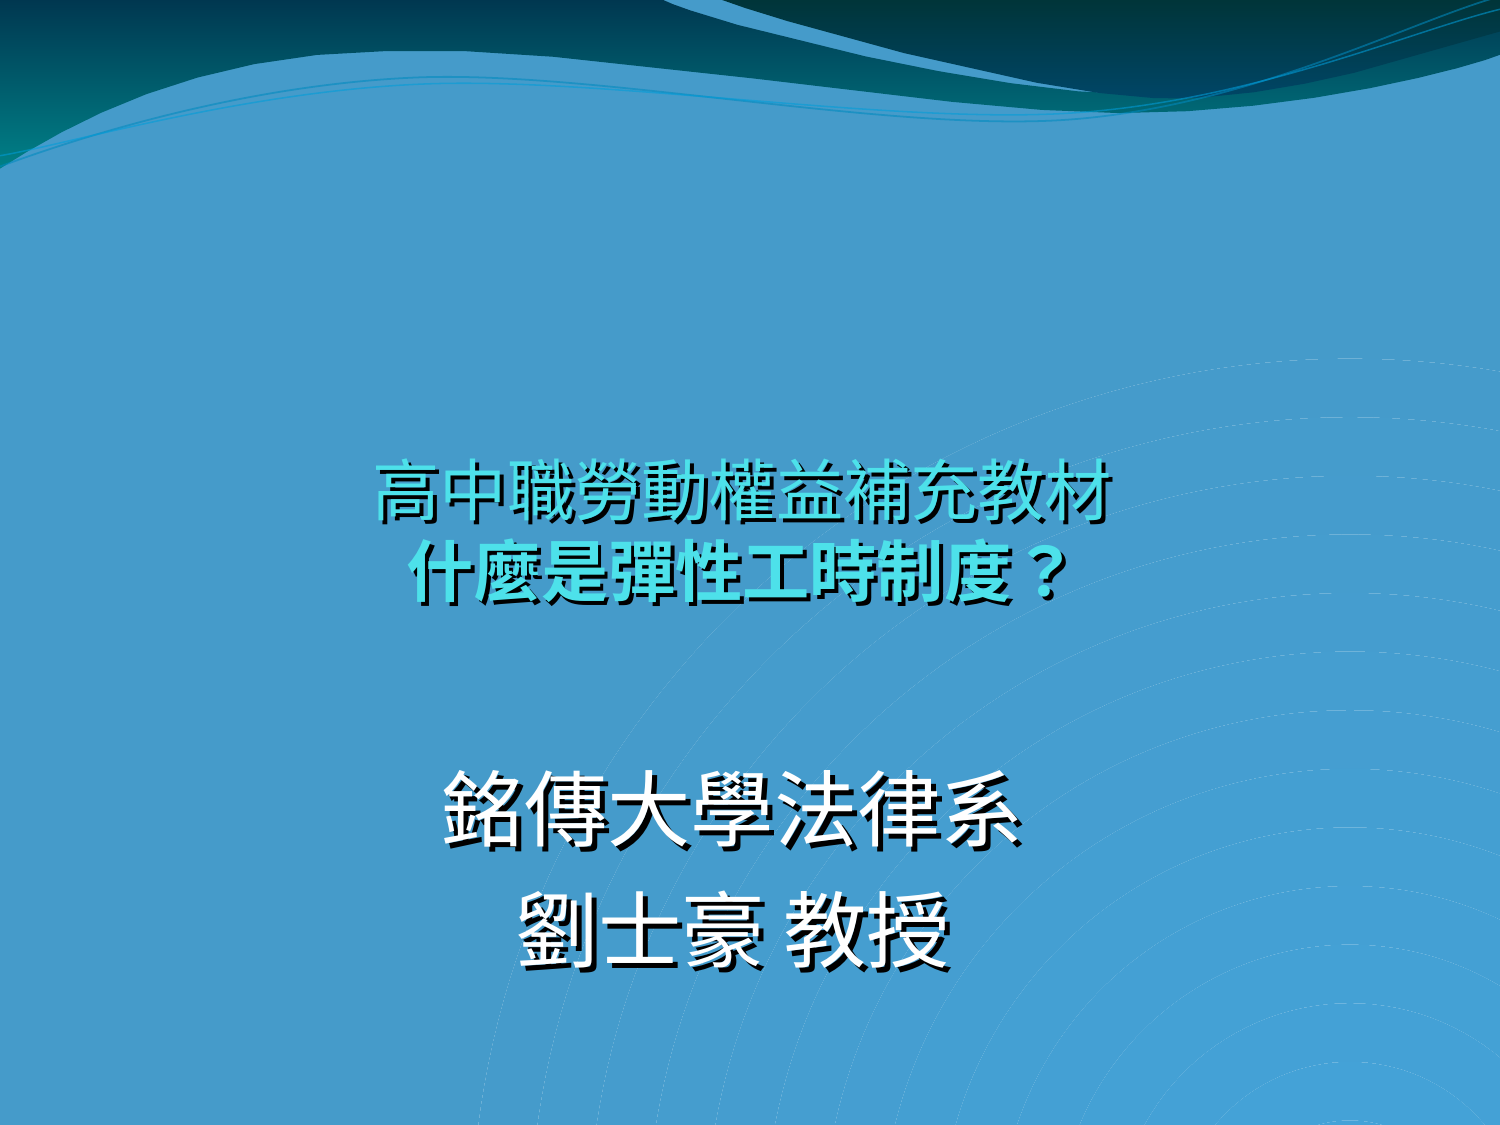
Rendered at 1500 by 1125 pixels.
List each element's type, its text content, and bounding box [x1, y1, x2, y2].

title 高中職勞動權益補充教材 什麼是彈性工時制度？ [64, 224, 1424, 610]
subtitle 銘傳大學法律系 劉士豪 教授 [93, 750, 1383, 999]
